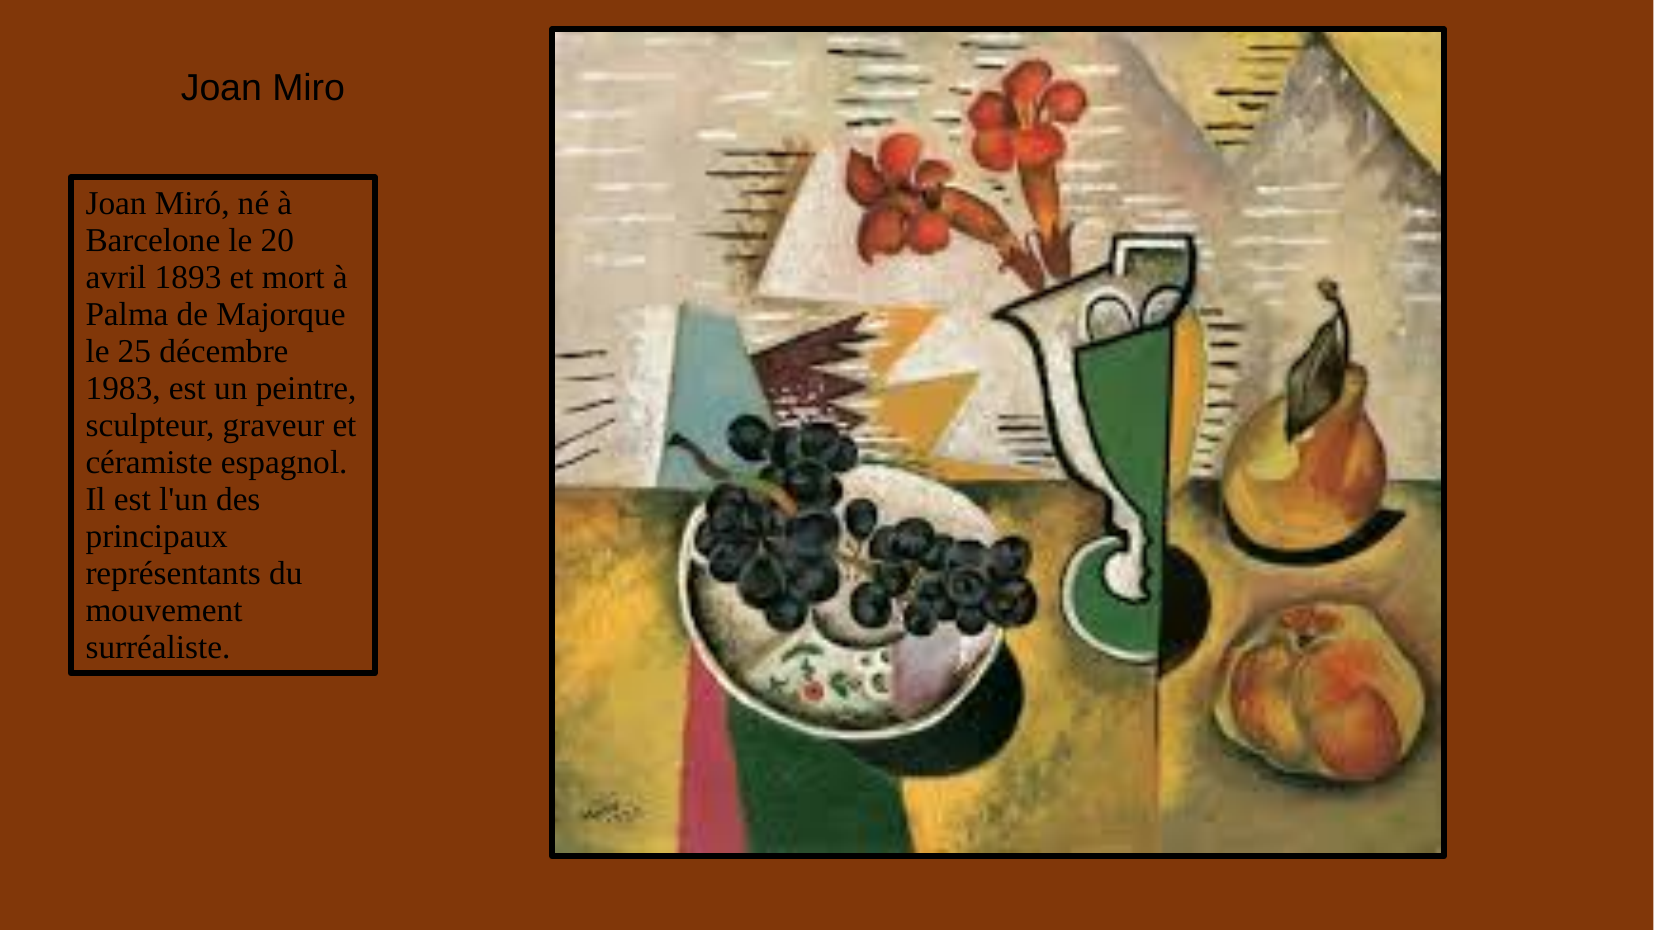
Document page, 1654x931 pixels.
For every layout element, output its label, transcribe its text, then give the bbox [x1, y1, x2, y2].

text_box Joan Miró, né à Barcelone le 20 avril 1893 et mort à Palma de Majorque le 25 décembre 1983, est un peintre, sculpteur, graveur et céramiste espagnol. Il est l'un des principaux représentants du mouvement surréaliste. [70, 177, 375, 674]
picture [555, 32, 1441, 854]
title Joan Miro [124, 45, 402, 130]
